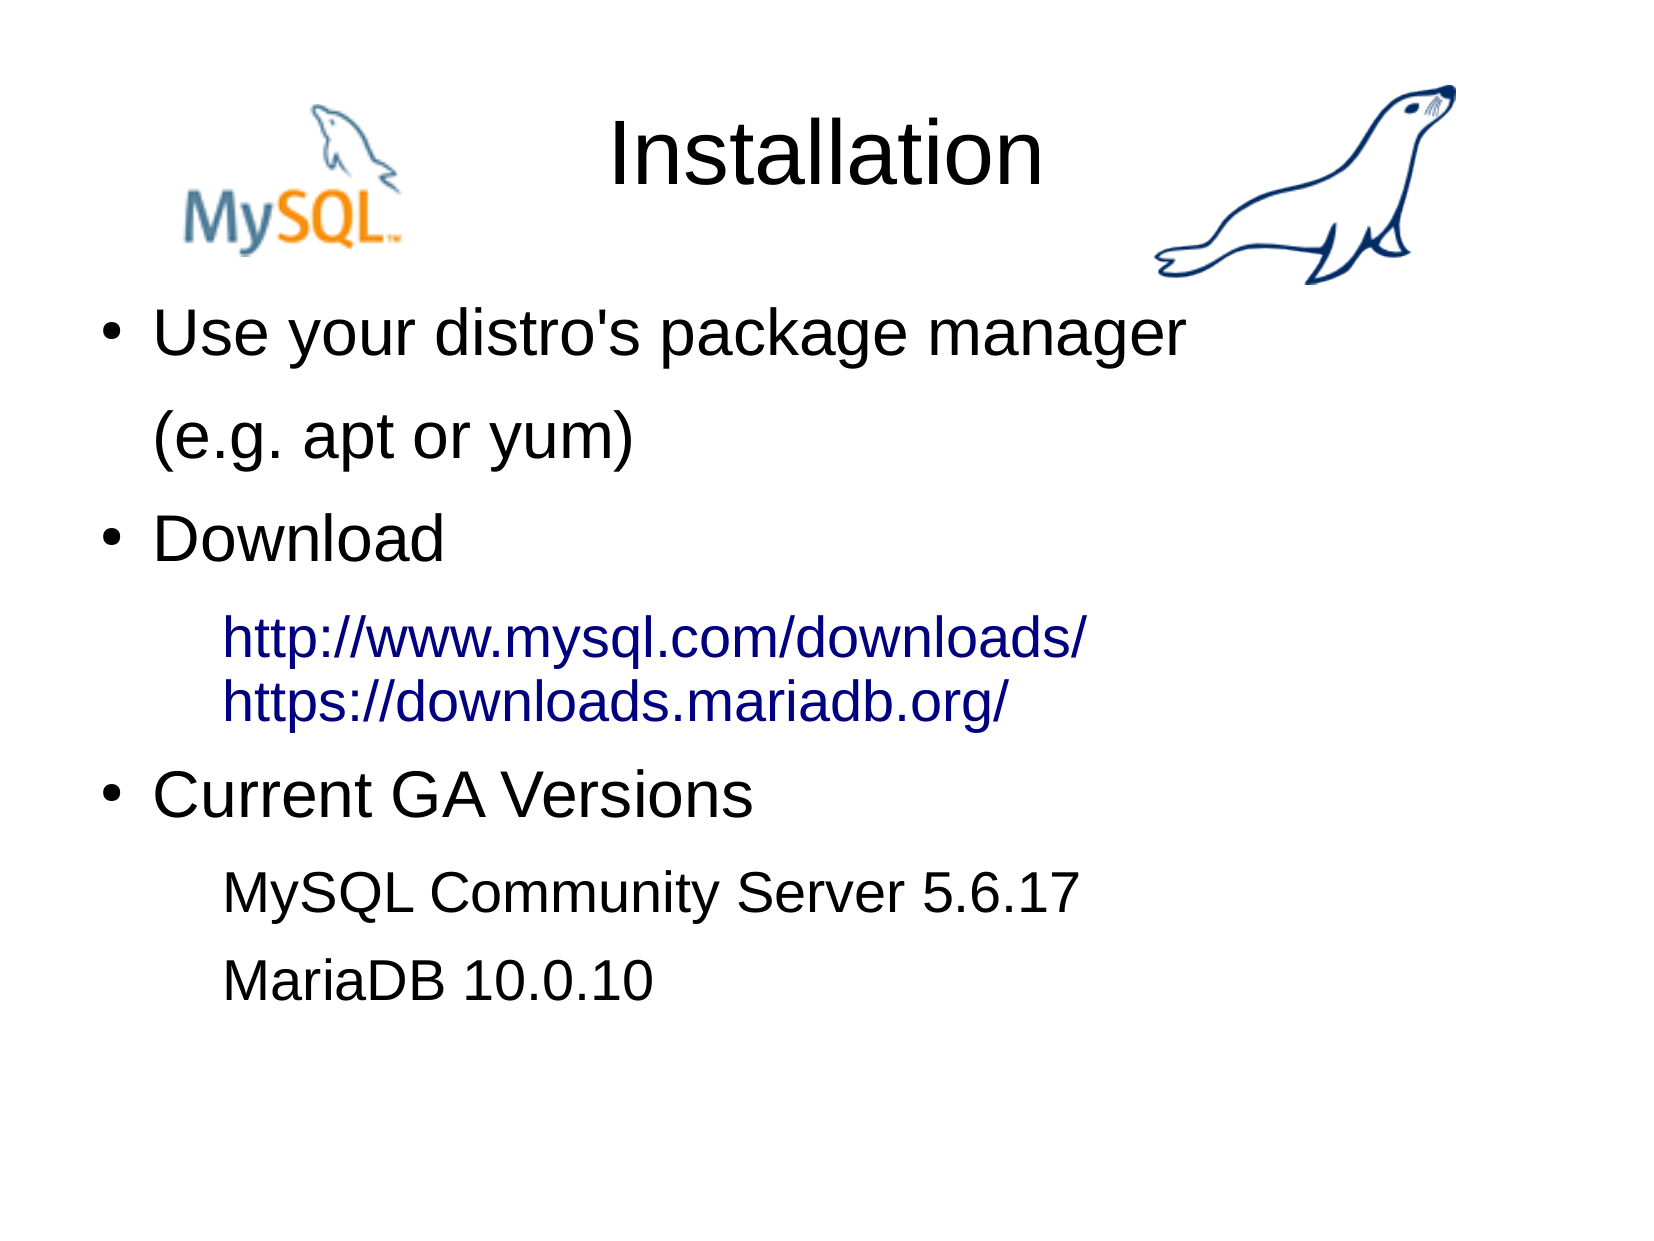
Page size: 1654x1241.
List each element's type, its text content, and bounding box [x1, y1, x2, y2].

list Use your distro's package manager (e.g. apt or yum) Download http://www.mysql.com/downloads/https://downloads.mariadb.org/ Current GA Versions MySQL Community Server 5.6.17 MariaDB 10.0.10 [82, 296, 1571, 1016]
title Installation [82, 49, 1571, 257]
picture [1154, 85, 1456, 286]
picture [150, 104, 436, 257]
